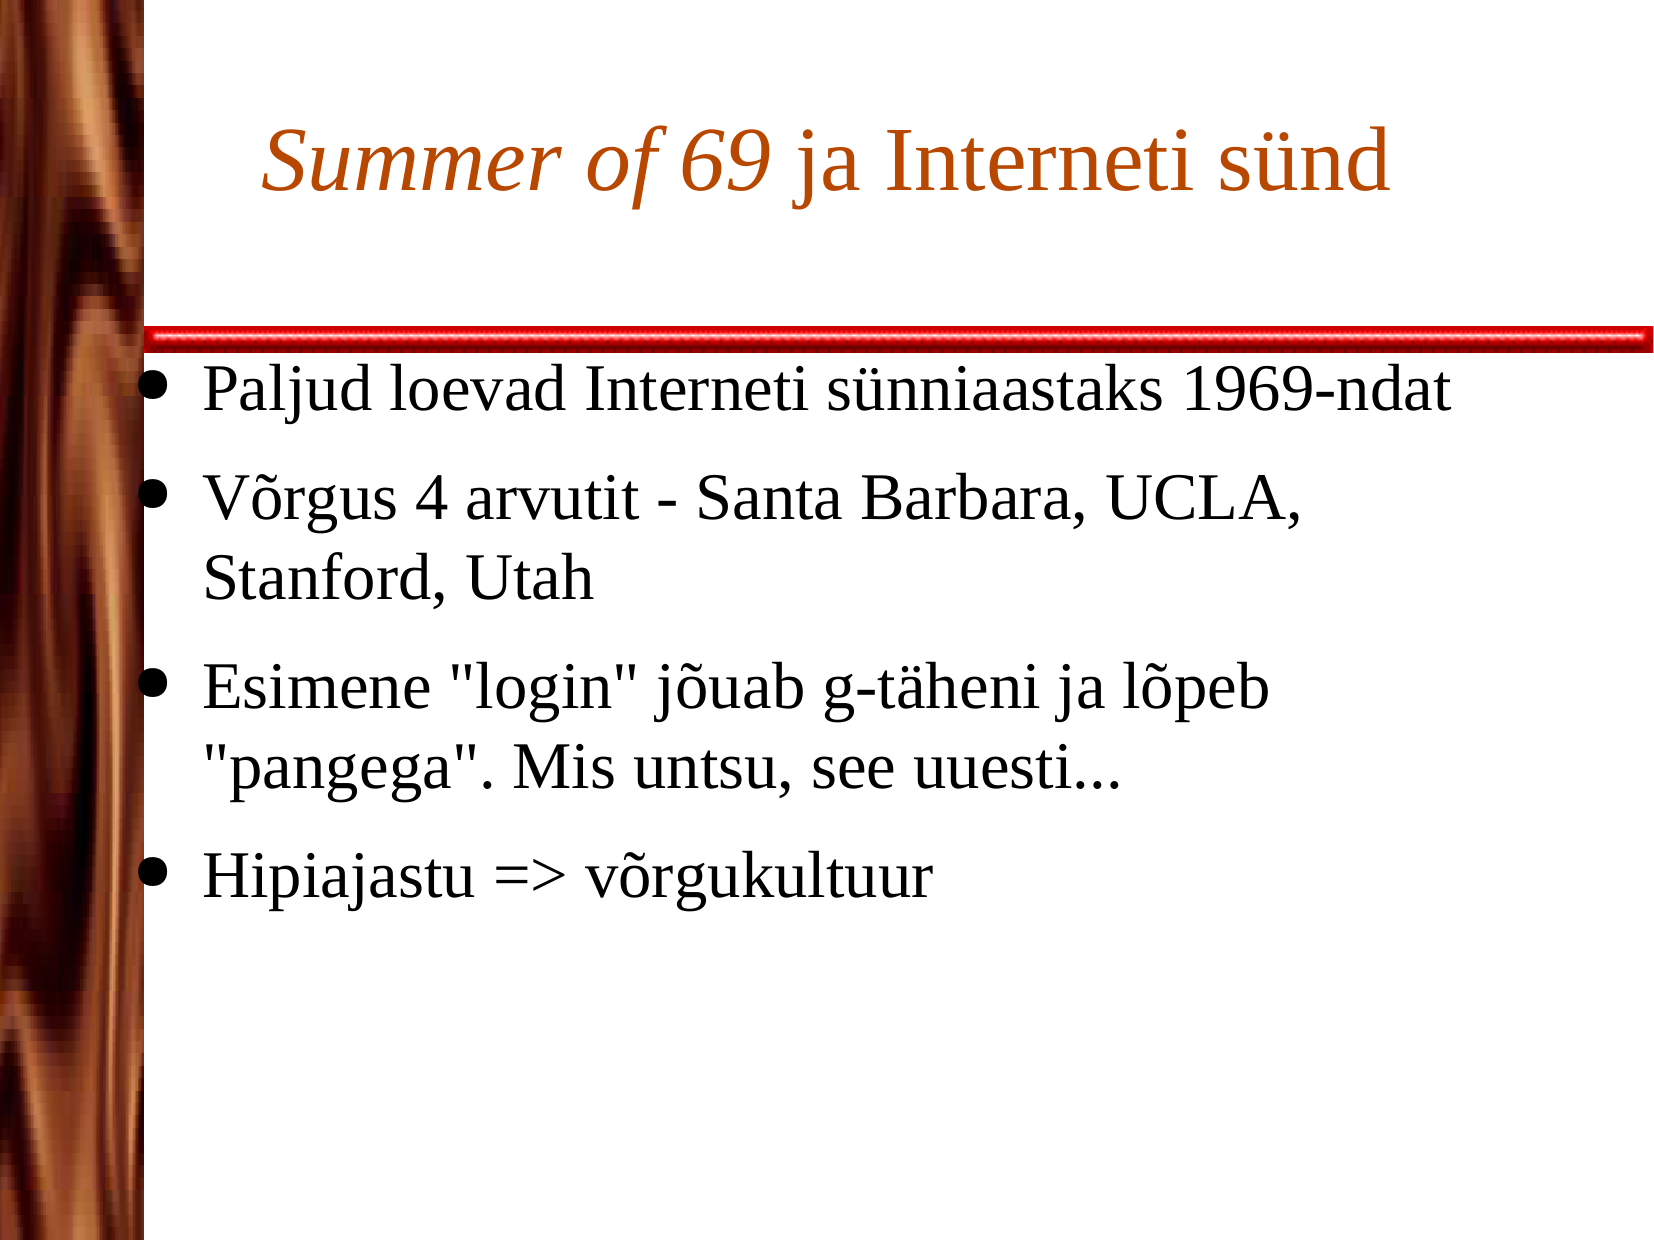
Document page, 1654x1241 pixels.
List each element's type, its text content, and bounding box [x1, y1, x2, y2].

title Summer of 69 ja Interneti sünd [121, 100, 1533, 312]
list Paljud loevad Interneti sünniaastaks 1969-ndat Võrgus 4 arvutit - Santa Barbara, UCLA, Stanford, Utah Esimene "login" jõuab g-täheni ja lõpeb "pangega". Mis untsu, see uuesti... Hipiajastu => võrgukultuur [121, 344, 1533, 1126]
picture [0, 0, 1654, 1240]
